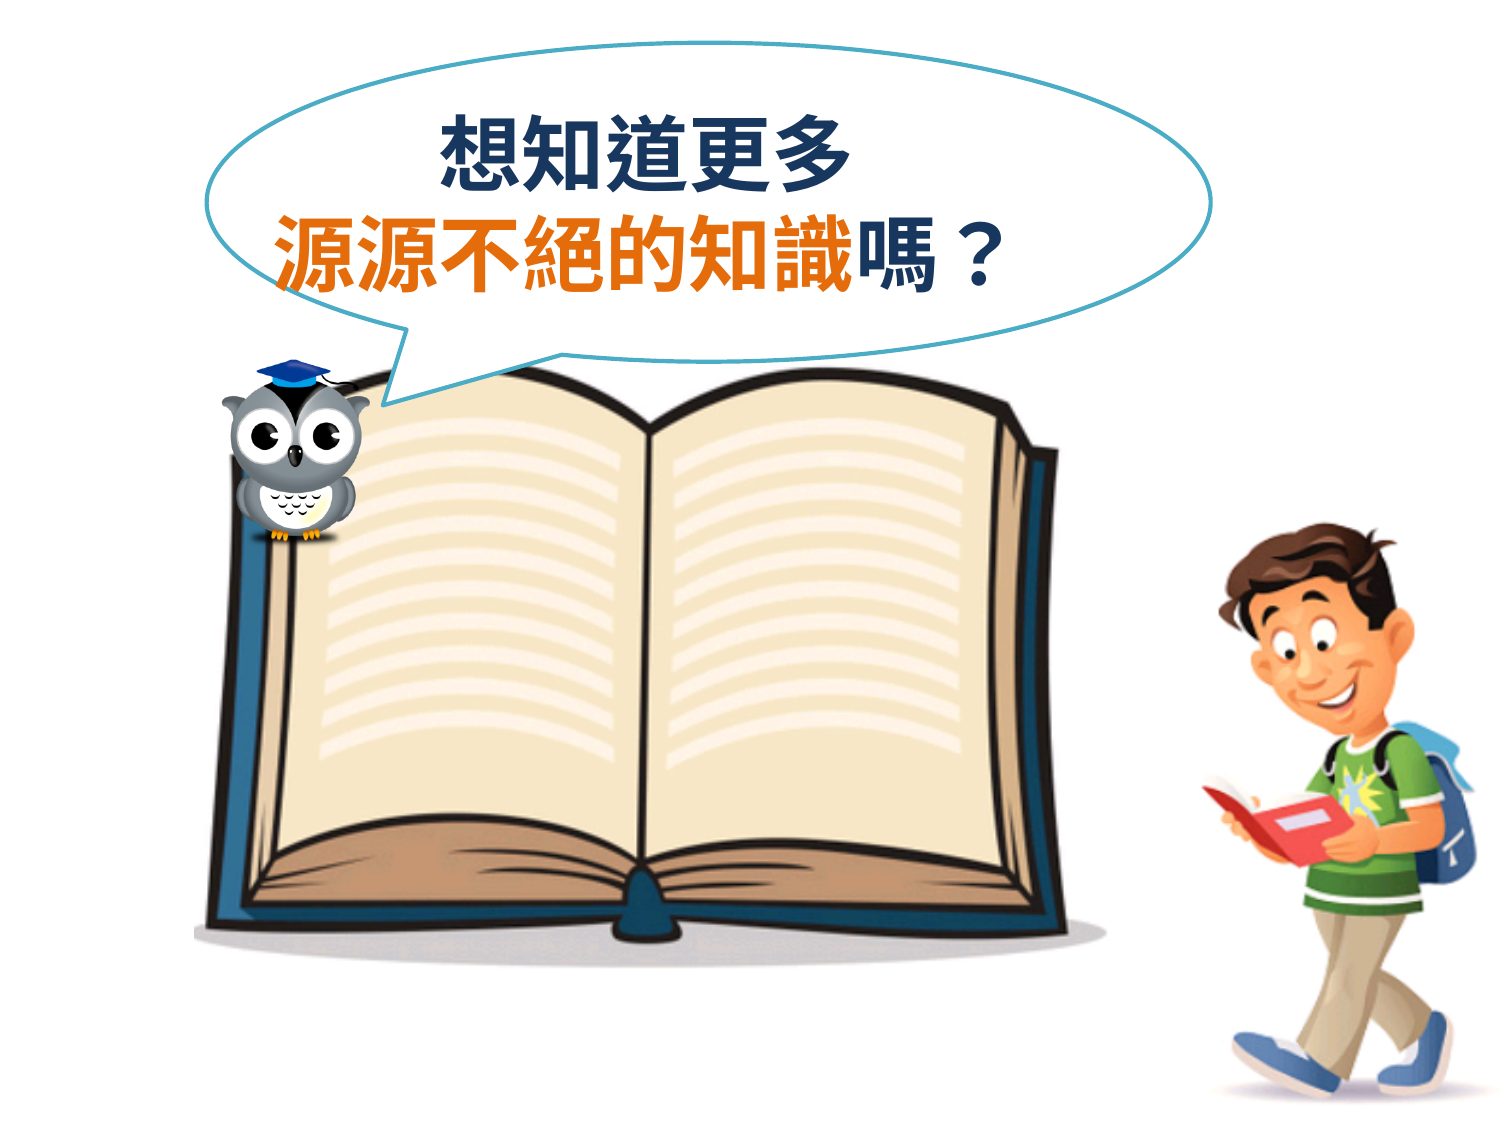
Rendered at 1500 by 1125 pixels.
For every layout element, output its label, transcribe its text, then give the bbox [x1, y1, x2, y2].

text_box [351, 42, 1066, 90]
picture [194, 349, 1117, 978]
text_box [1100, 102, 1211, 303]
picture [1187, 479, 1500, 1125]
text_box [350, 314, 1067, 406]
title 想知道更多 源源不絕的知識嗎？ [194, 90, 1100, 314]
